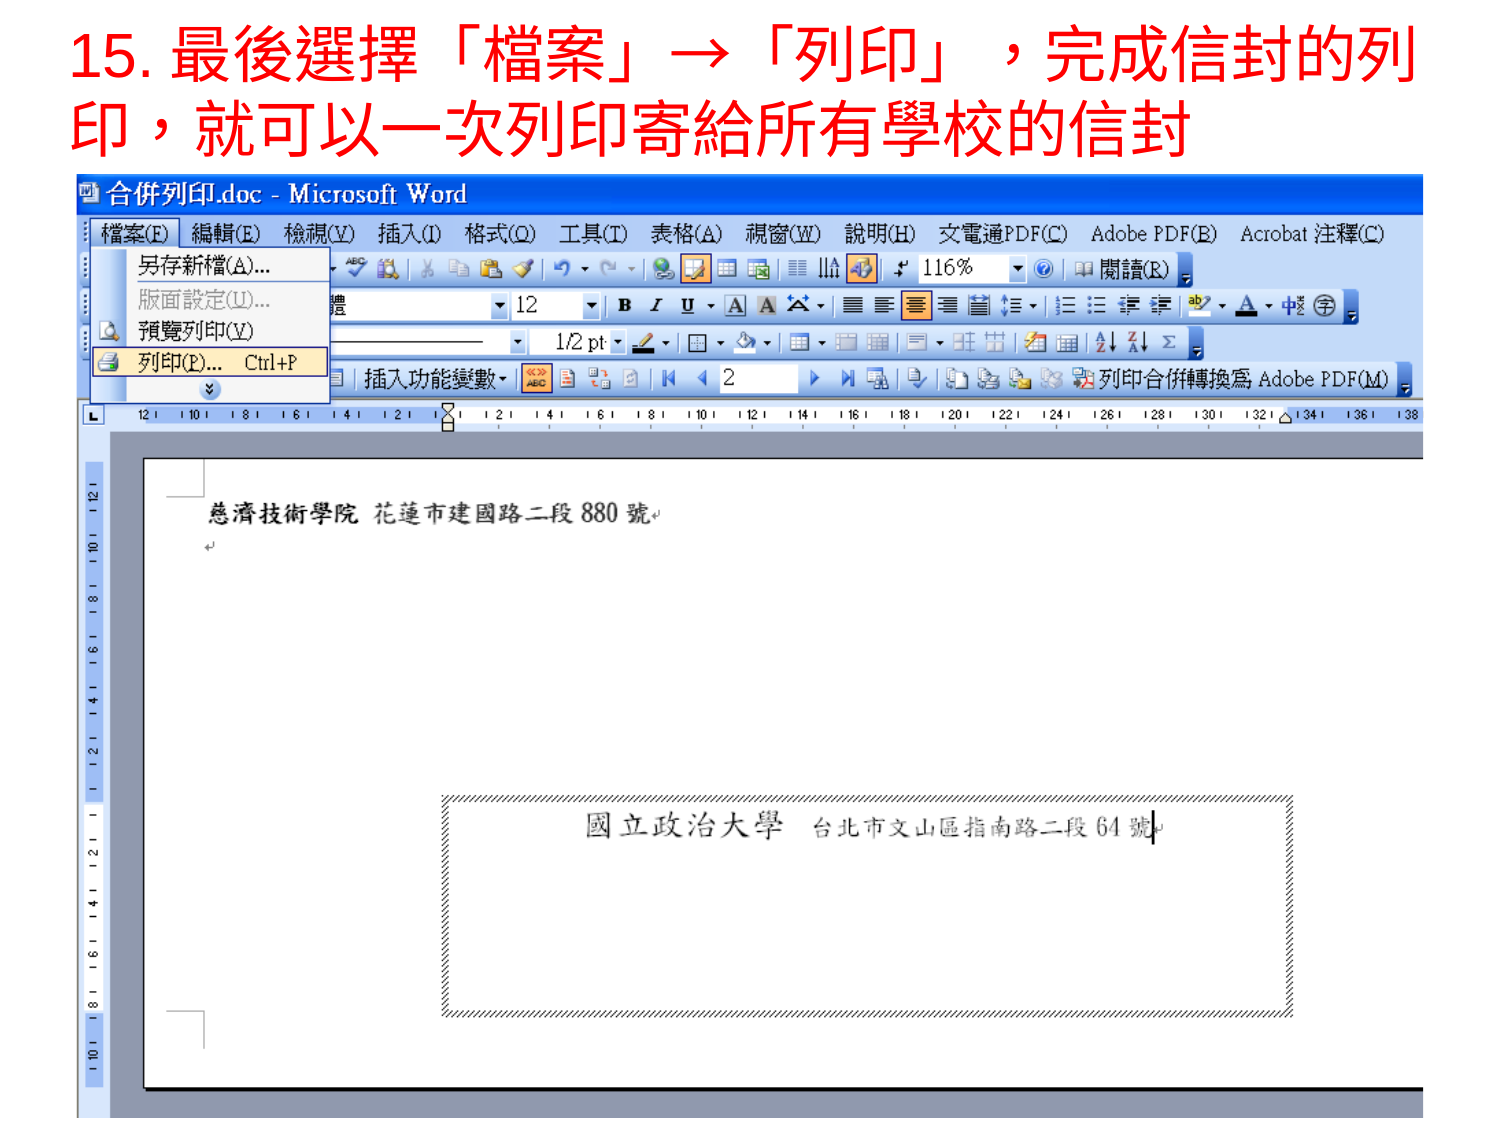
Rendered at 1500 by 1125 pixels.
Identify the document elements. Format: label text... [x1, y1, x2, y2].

picture [76, 174, 1424, 1118]
text_box 15.最後選擇「檔案」→「列印」，完成信封的列印，就可以一次列印寄給所有學校的信封 [53, 7, 1447, 173]
